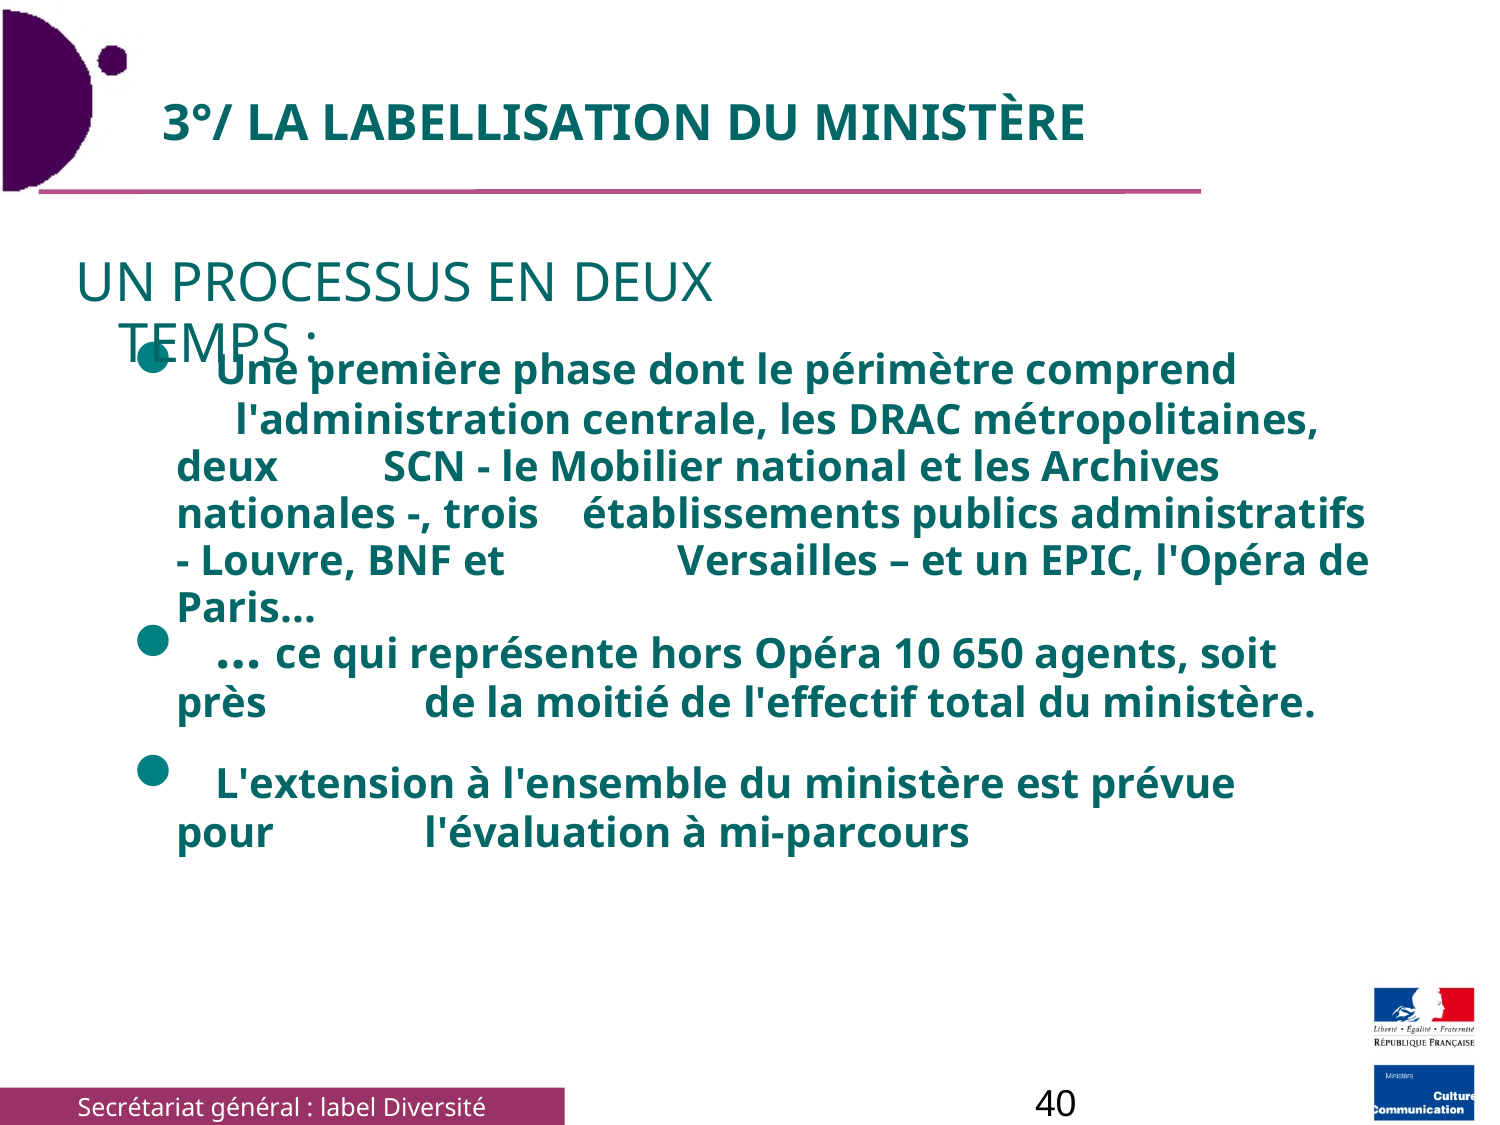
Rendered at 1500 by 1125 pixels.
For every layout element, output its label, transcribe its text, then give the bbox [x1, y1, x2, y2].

text_box 3°/ LA LABELLISATION DU MINISTÈRE [147, 81, 1418, 160]
text_box Une première phase dont le périmètre comprend l'administration centrale, les DRAC métropolitaines, deux SCN - le Mobilier national et les Archives nationales -, trois établissements publics administratifs - Louvre, BNF et Versailles – et un EPIC, l'Opéra de Paris... [118, 324, 1389, 625]
picture [0, 0, 149, 204]
text_box UN PROCESSUS EN DEUX TEMPS : [60, 242, 944, 373]
text_box … ce qui représente hors Opéra 10 650 agents, soit près de la moitié de l'effectif total du ministère. [118, 608, 1359, 739]
text_box L'extension à l'ensemble du ministère est prévue pour l'évaluation à mi-parcours [118, 739, 1356, 869]
text_box <numéro> [1020, 1071, 1370, 1125]
picture [1370, 979, 1477, 1125]
